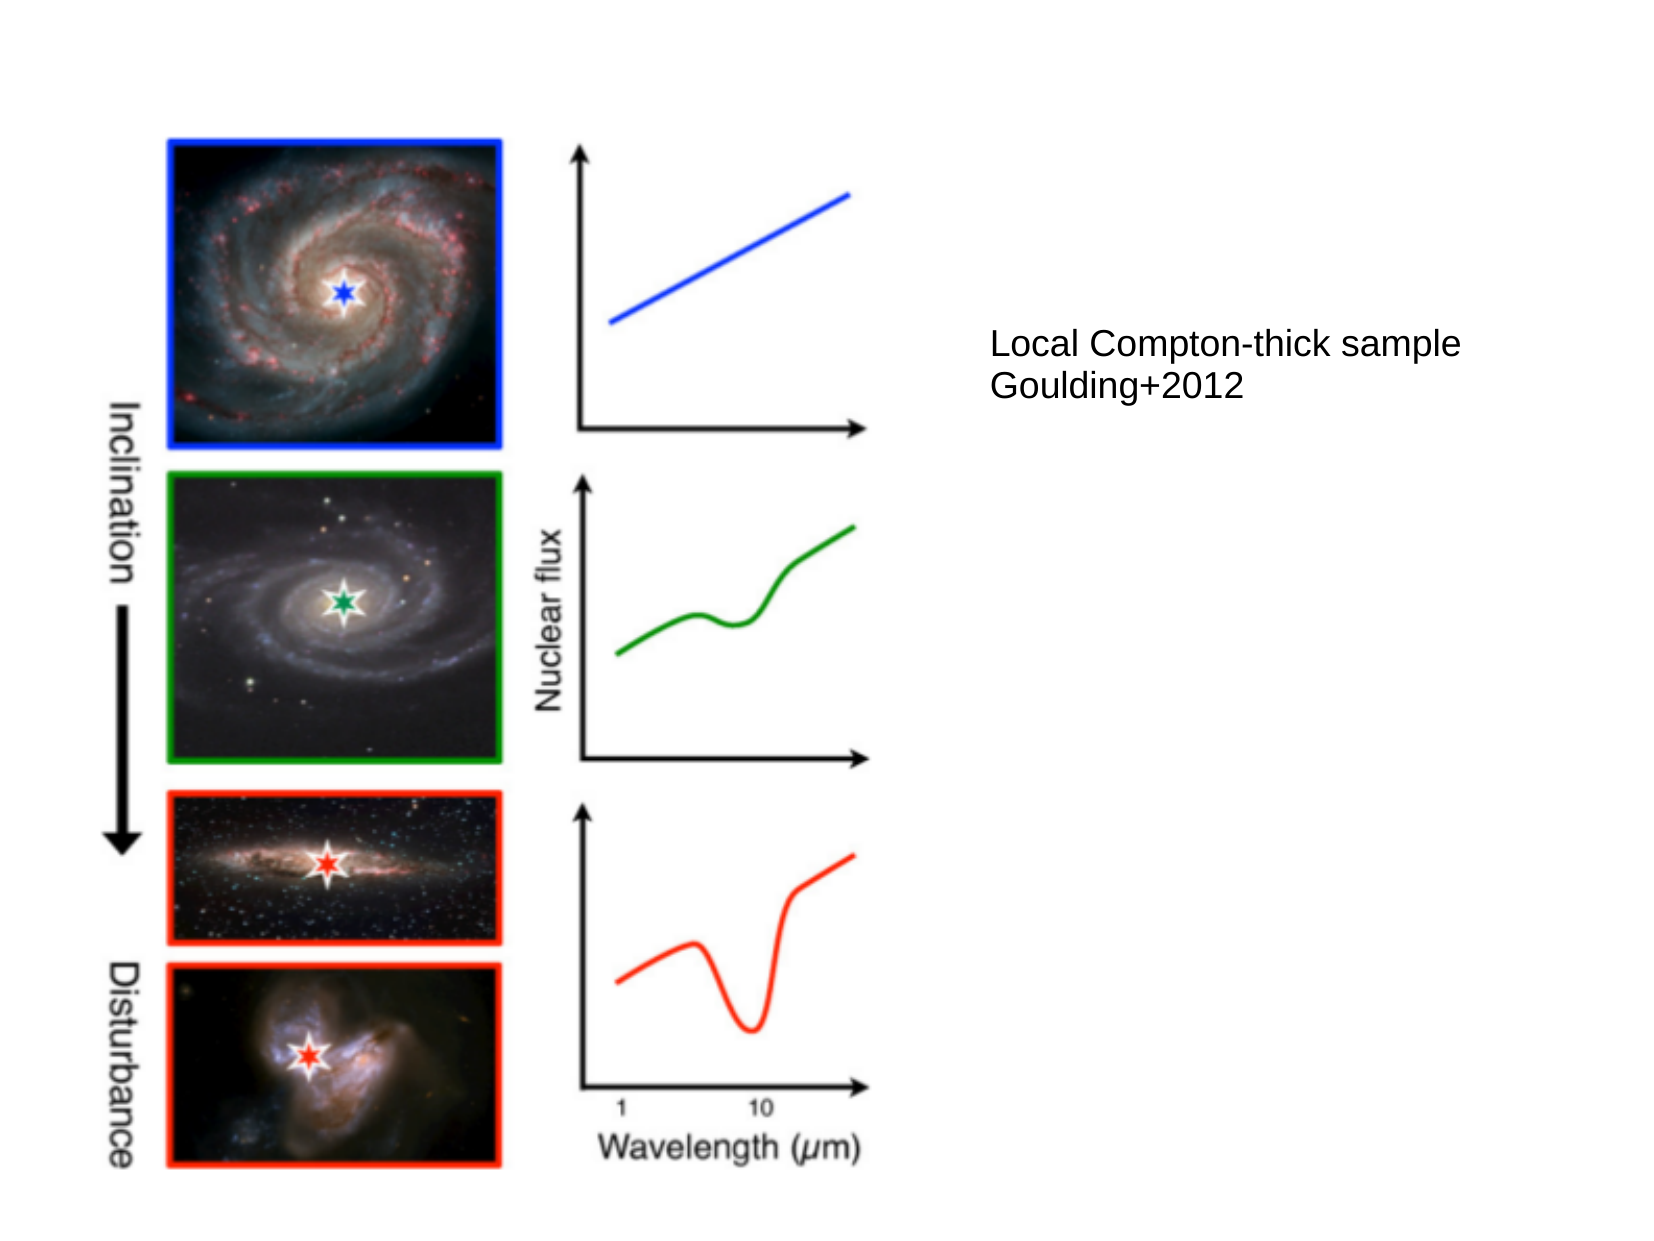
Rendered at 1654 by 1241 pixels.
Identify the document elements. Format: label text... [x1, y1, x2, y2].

text_box Local Compton-thick sample Goulding+2012 [975, 315, 1606, 414]
picture [43, 119, 901, 1177]
